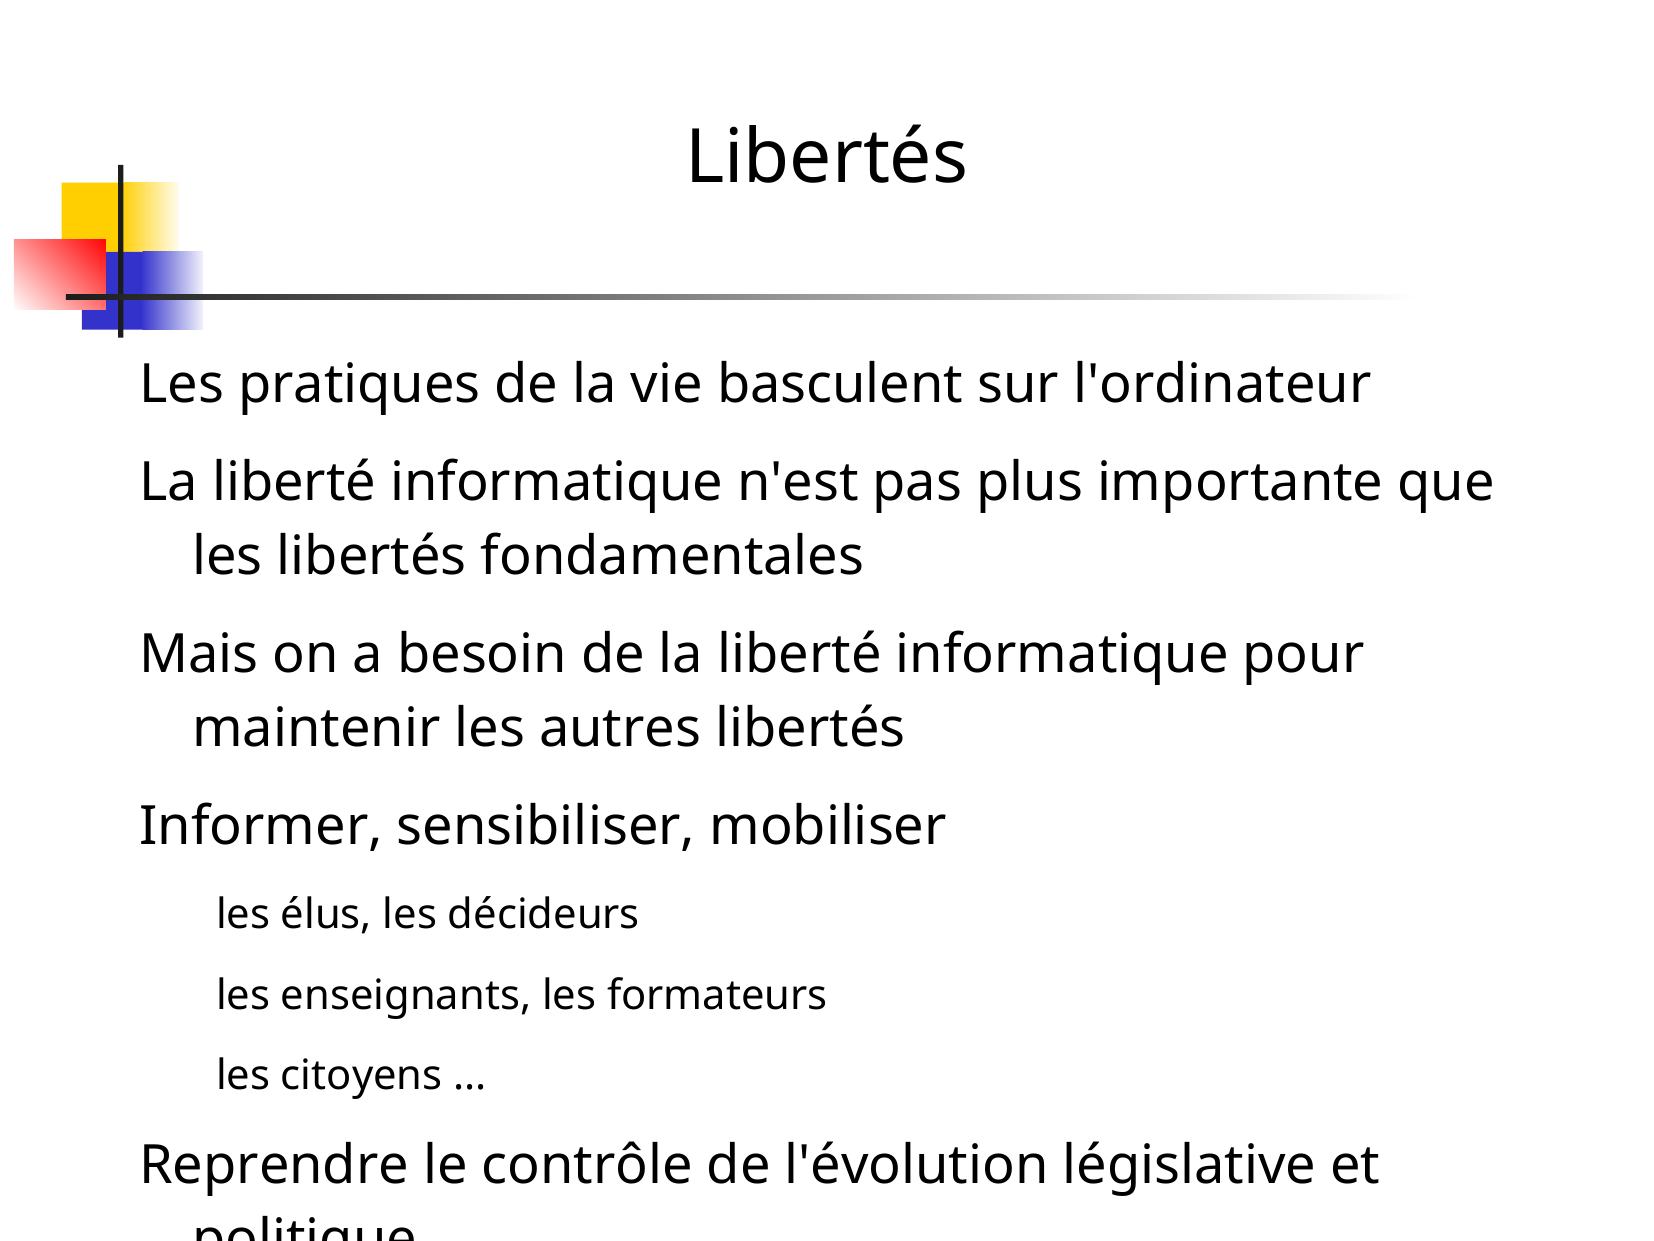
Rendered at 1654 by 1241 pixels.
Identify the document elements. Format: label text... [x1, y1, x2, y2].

title Libertés [82, 49, 1571, 257]
list Les pratiques de la vie basculent sur l'ordinateur La liberté informatique n'est pas plus importante que les libertés fondamentales Mais on a besoin de la liberté informatique pour maintenir les autres libertés Informer, sensibiliser, mobiliser les élus, les décideurs les enseignants, les formateurs les citoyens ... Reprendre le contrôle de l'évolution législative et politique [121, 344, 1534, 1192]
